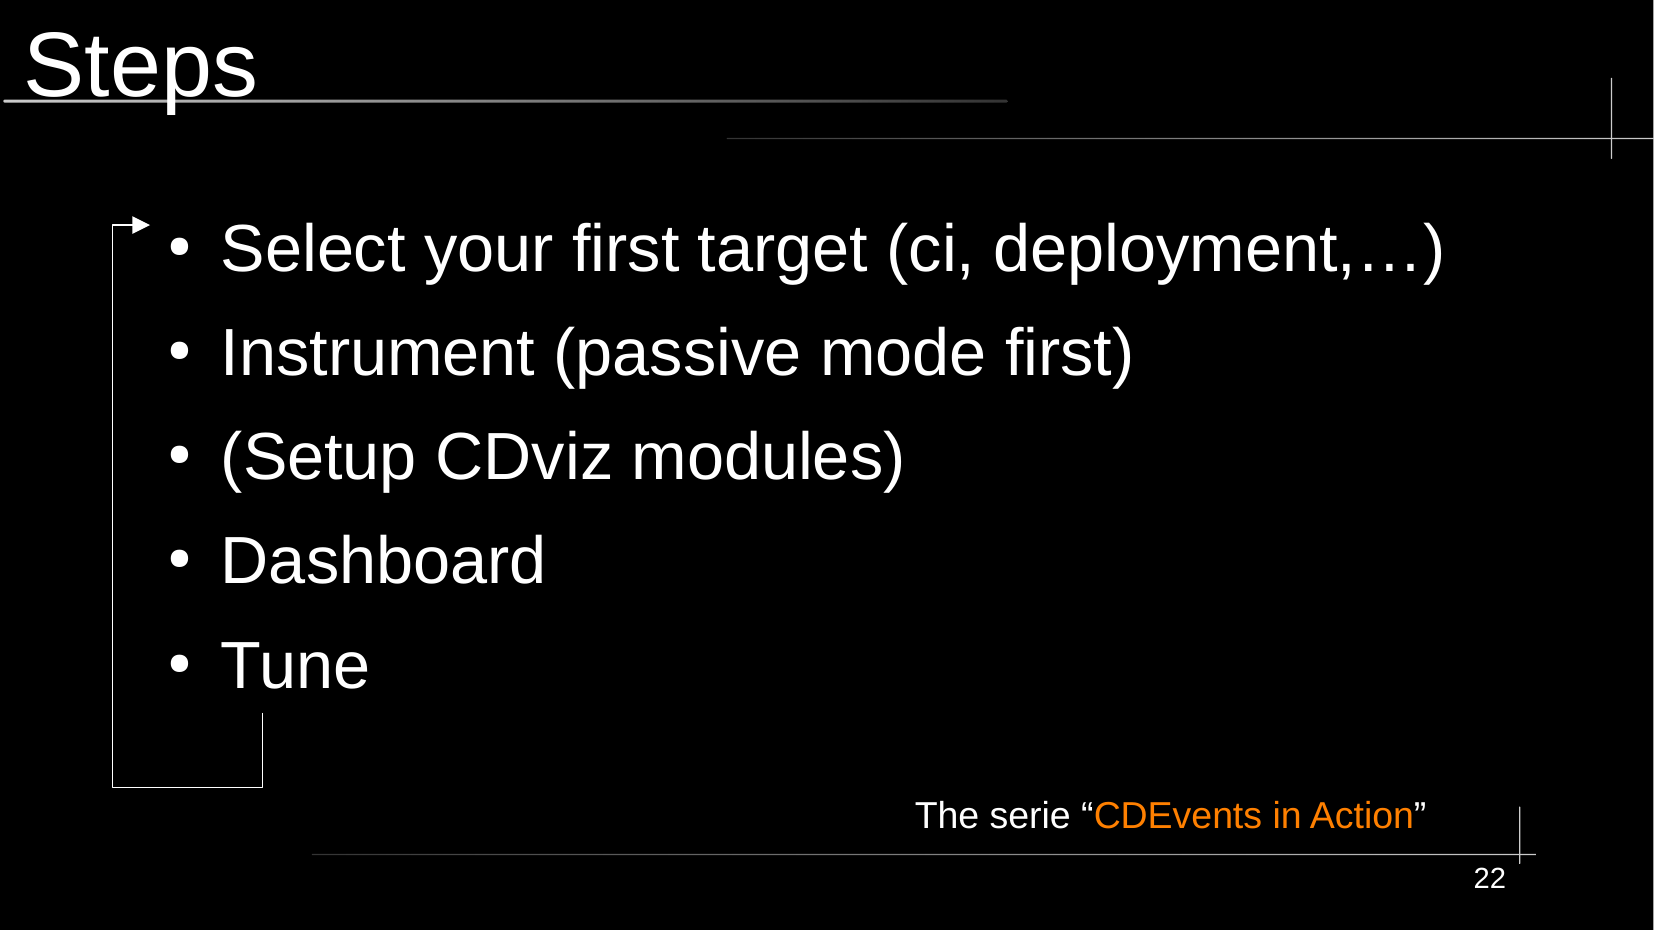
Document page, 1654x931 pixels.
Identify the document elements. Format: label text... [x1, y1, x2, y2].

list Select your first target (ci, deployment,…) Instrument (passive mode first) (Setup CDviz modules) Dashboard Tune [150, 210, 1639, 751]
text_box The serie “CDEvents in Action” [900, 787, 1443, 845]
title Steps [23, 11, 1589, 119]
